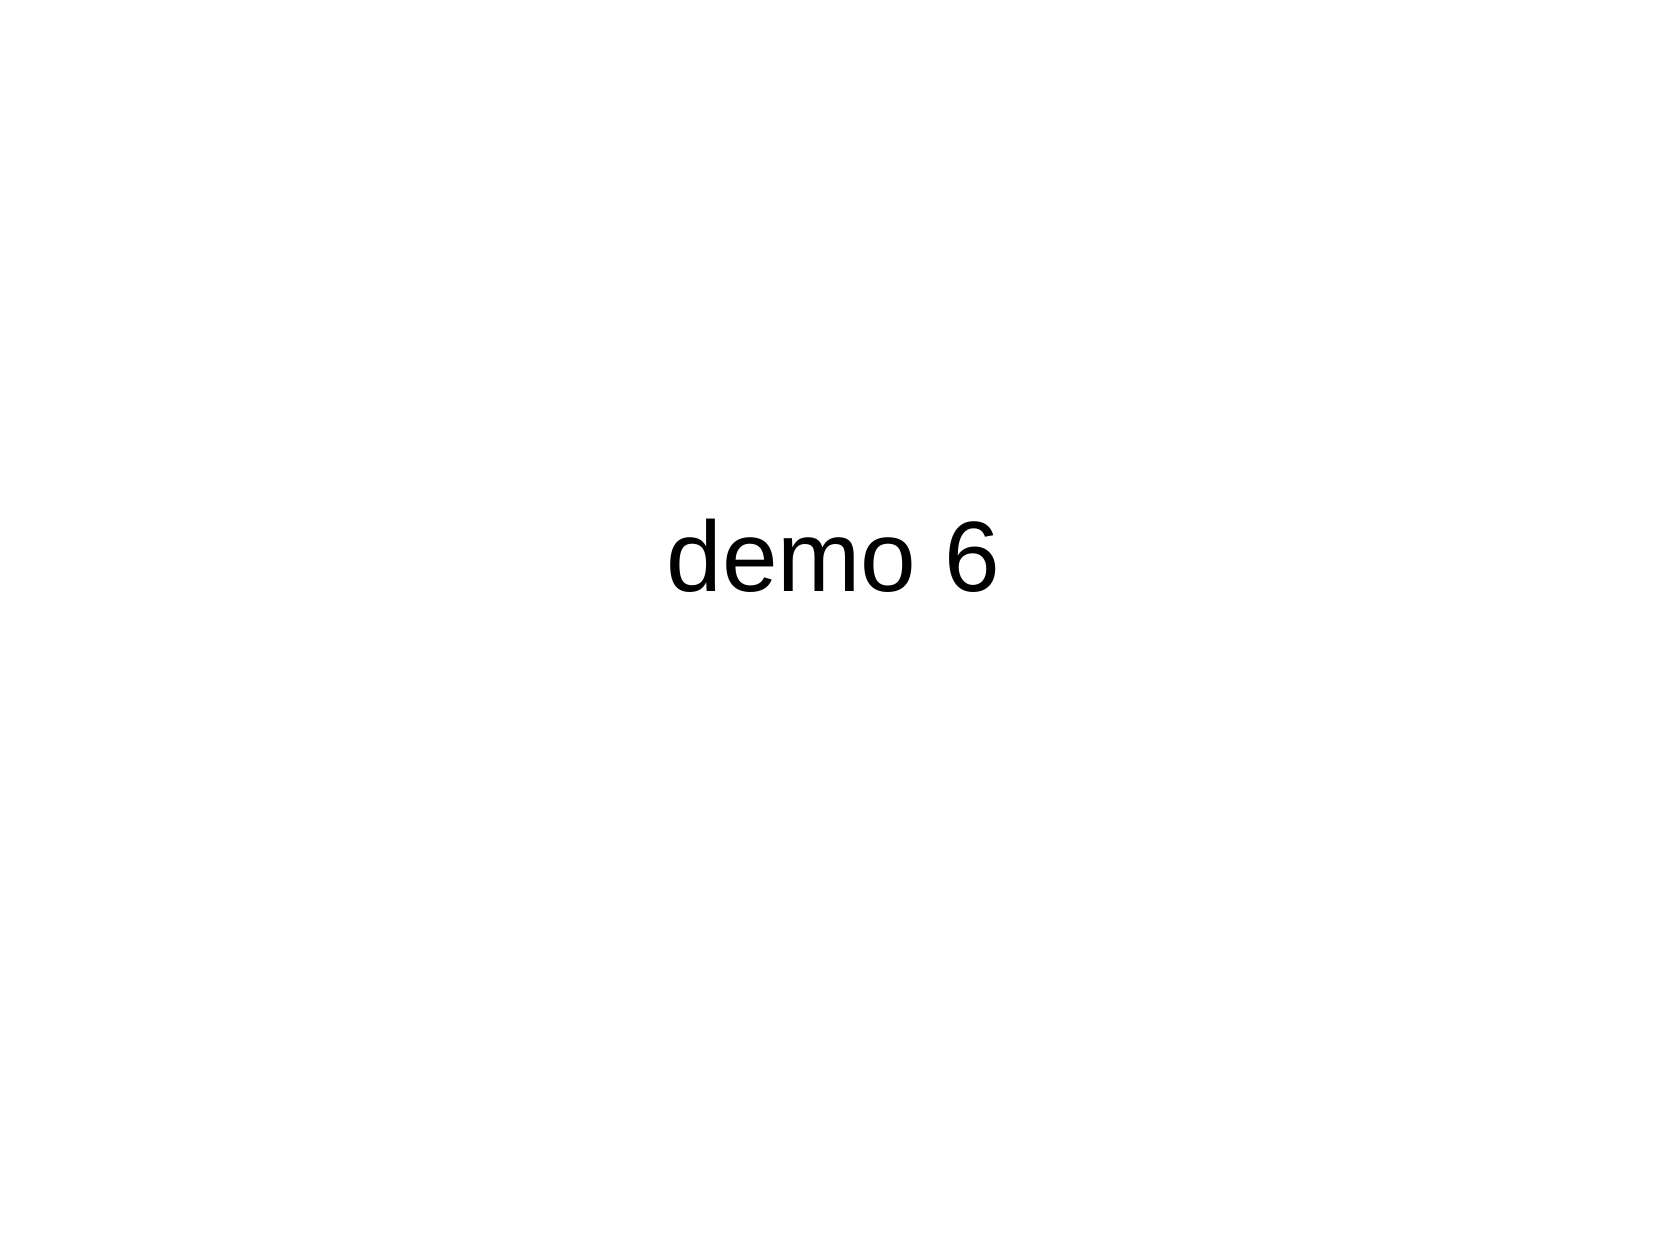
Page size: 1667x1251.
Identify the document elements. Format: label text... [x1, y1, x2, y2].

title demo 6 [140, 500, 1527, 701]
